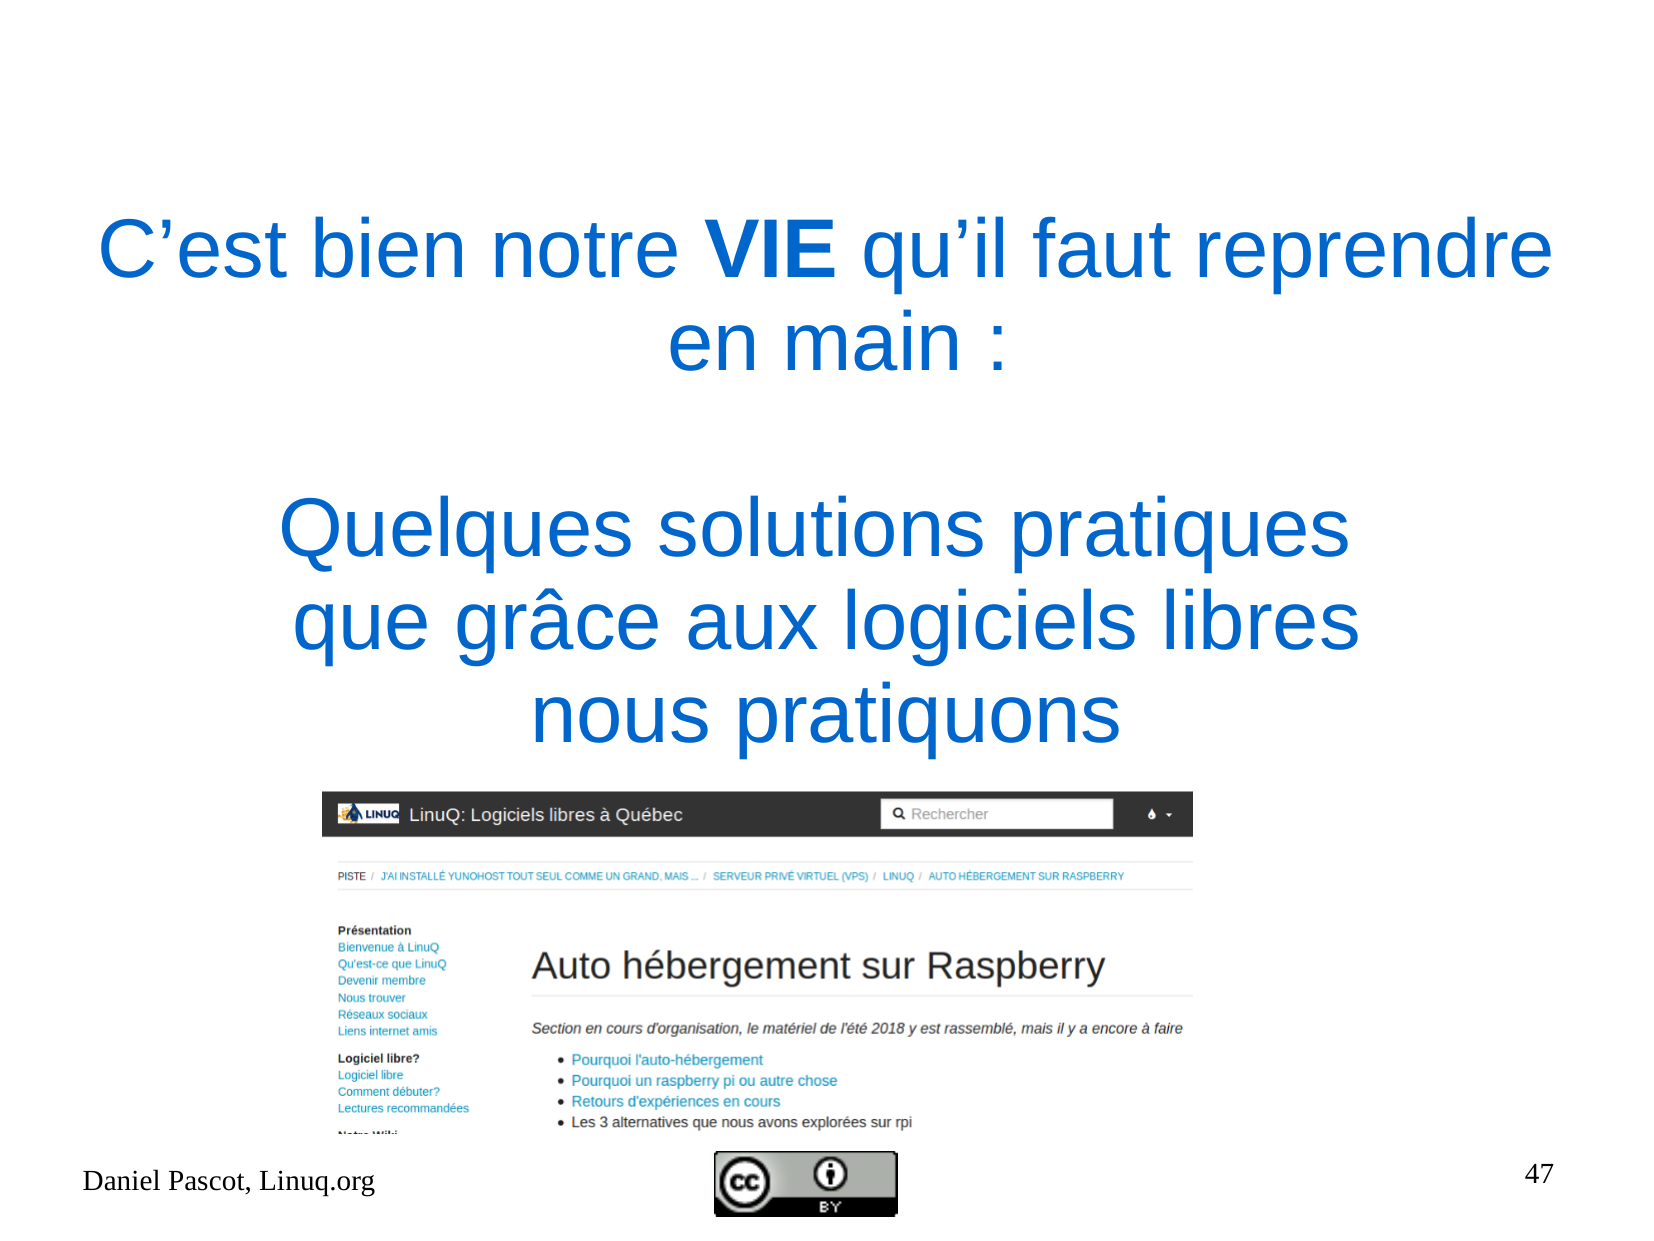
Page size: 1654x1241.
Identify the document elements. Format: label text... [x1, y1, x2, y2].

picture [322, 791, 1193, 1134]
picture [714, 1151, 898, 1217]
title C’est bien notre VIE qu’il faut reprendre en main : Quelques solutions pratiques que grâce aux logiciels libres nous pratiquons [82, 93, 1571, 962]
